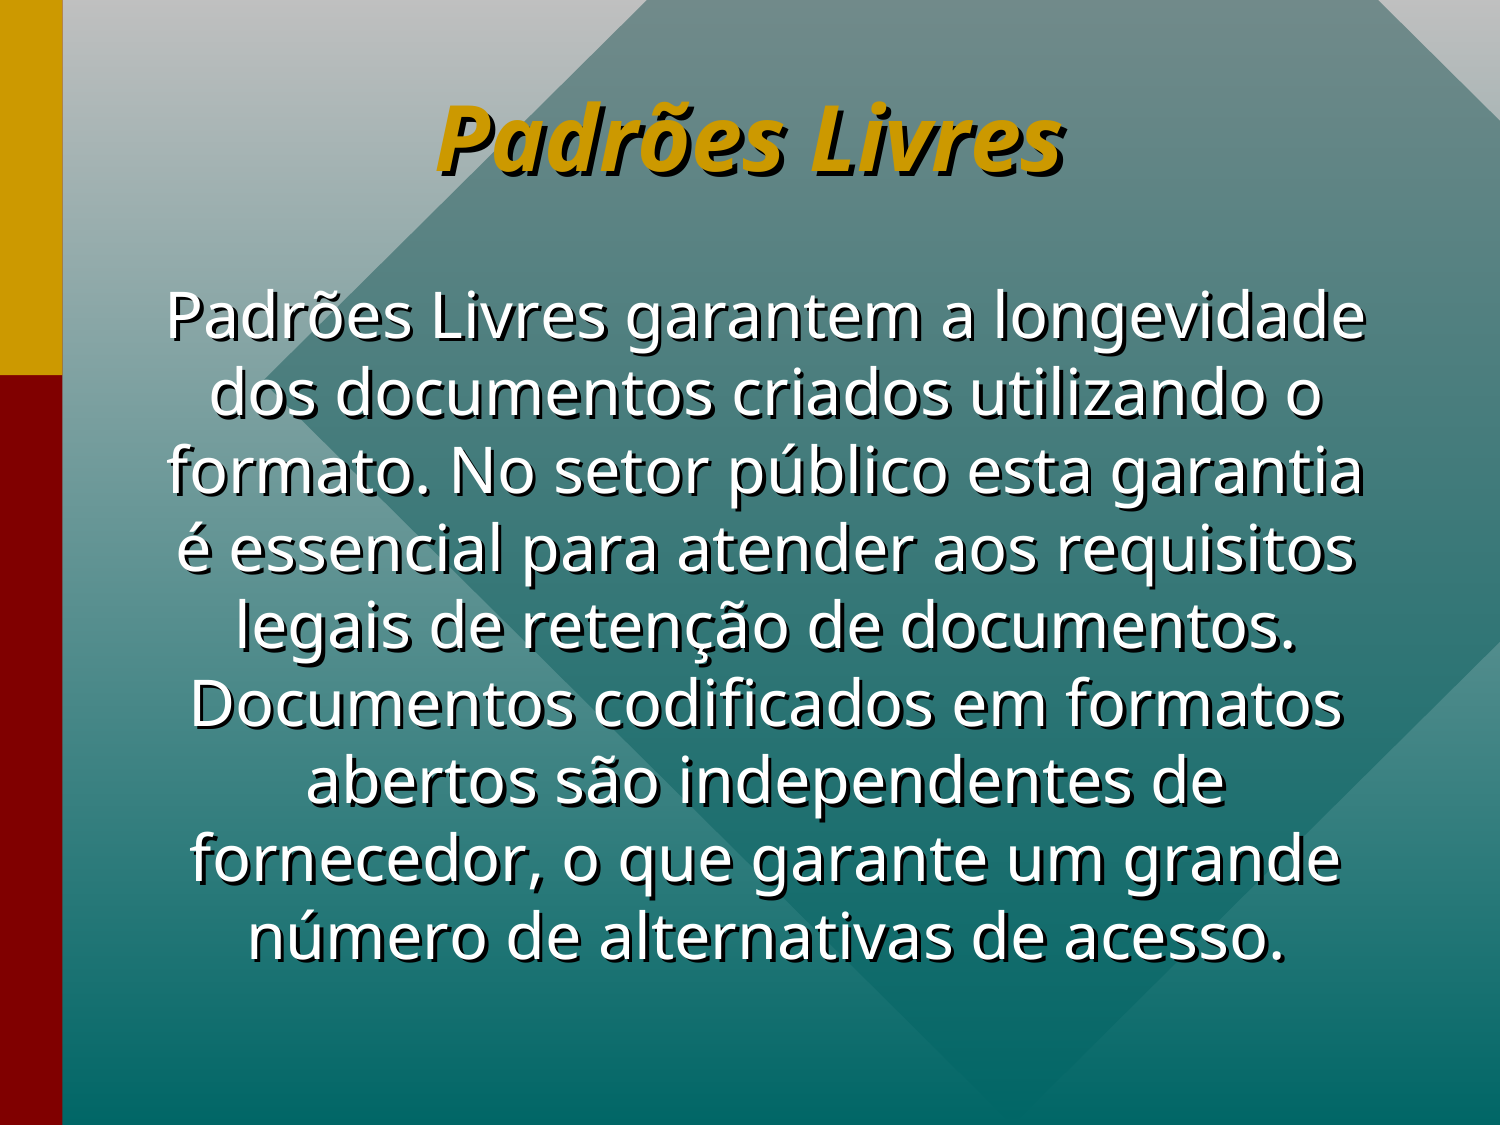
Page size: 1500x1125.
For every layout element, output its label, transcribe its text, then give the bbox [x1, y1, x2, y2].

title Padrões Livres [150, 0, 1351, 265]
list Padrões Livres garantem a longevidade dos documentos criados utilizando o formato. No setor público esta garantia é essencial para atender aos requisitos legais de retenção de documentos. Documentos codificados em formatos abertos são independentes de fornecedor, o que garante um grande número de alternativas de acesso. [147, 265, 1386, 1009]
